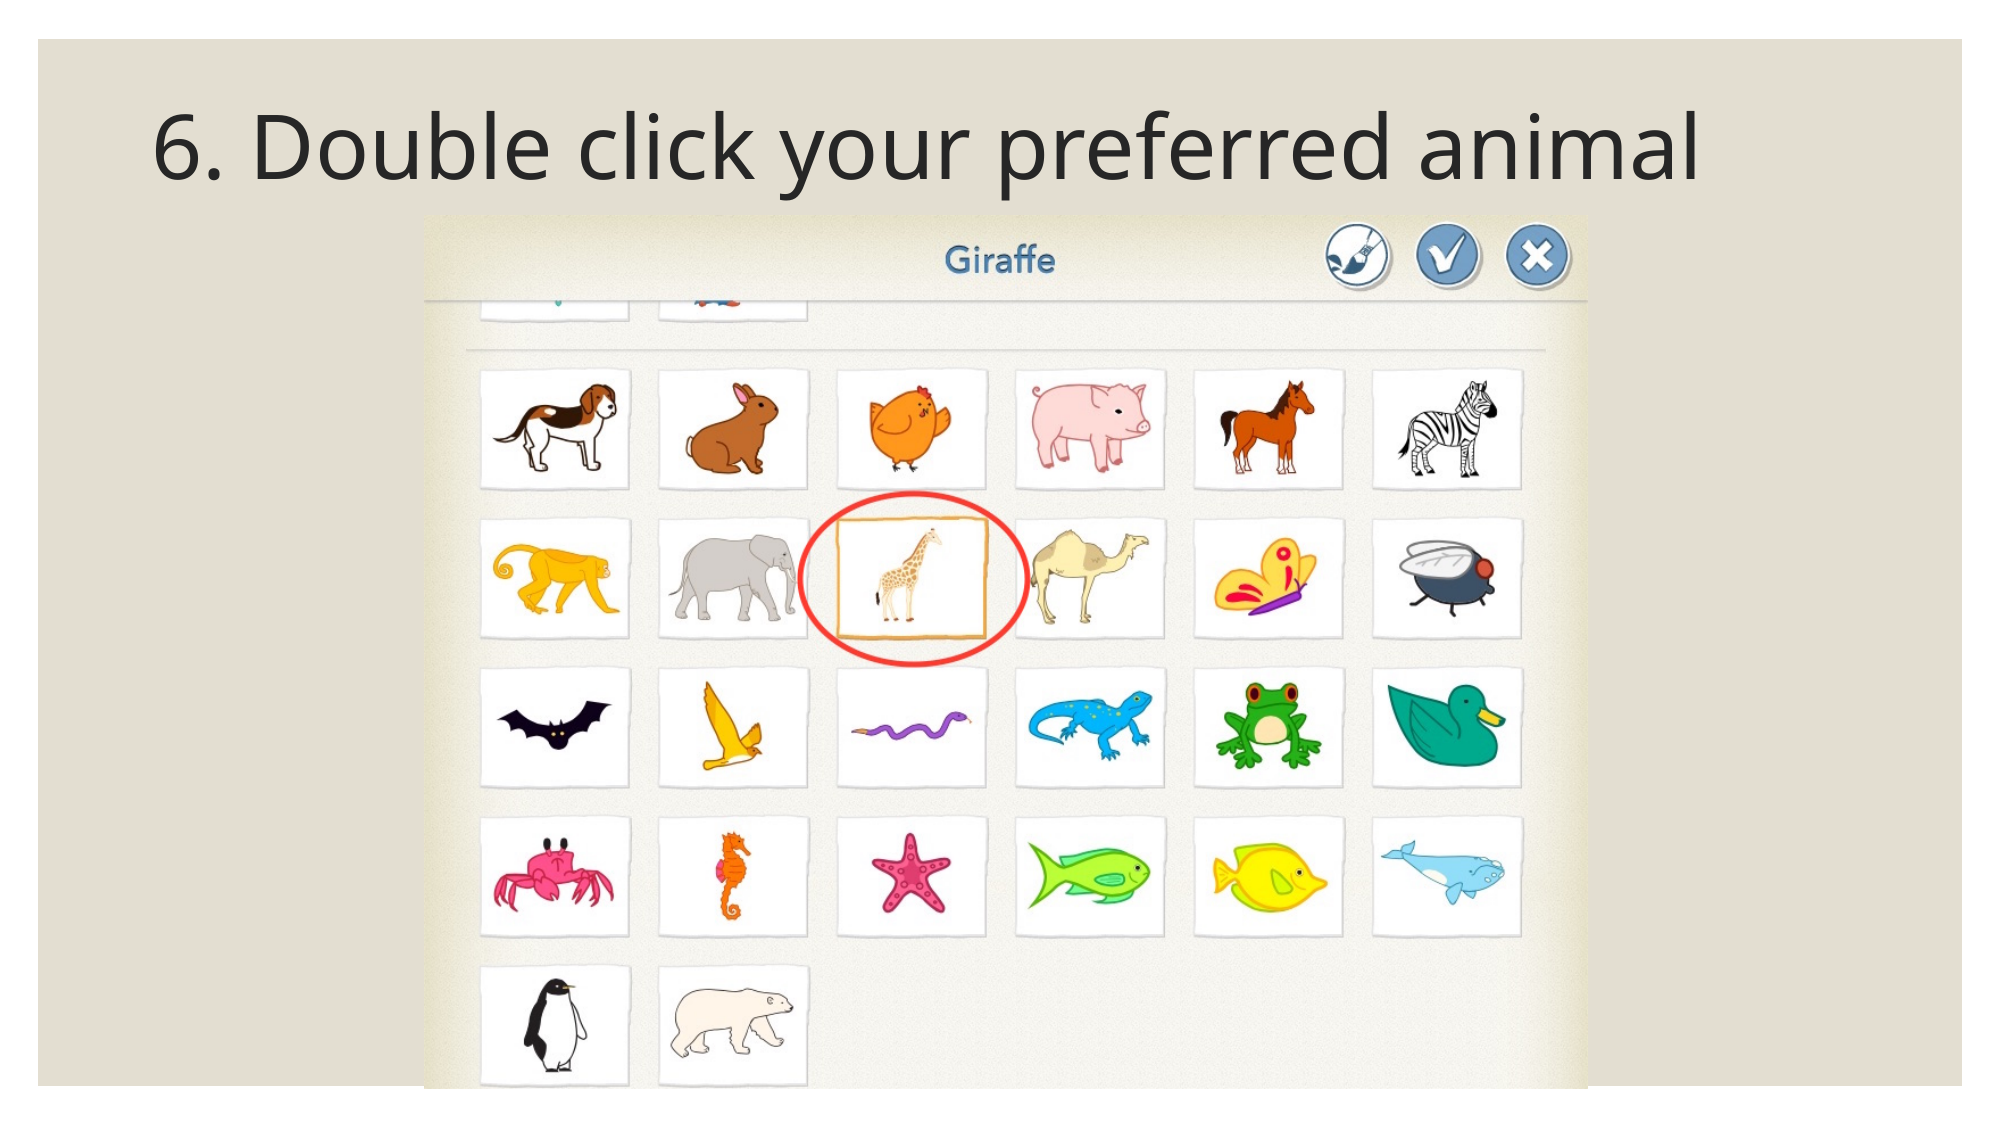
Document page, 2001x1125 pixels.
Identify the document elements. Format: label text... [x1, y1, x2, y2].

picture [424, 215, 1588, 1089]
title 6. Double click your preferred animal [136, 37, 1876, 263]
